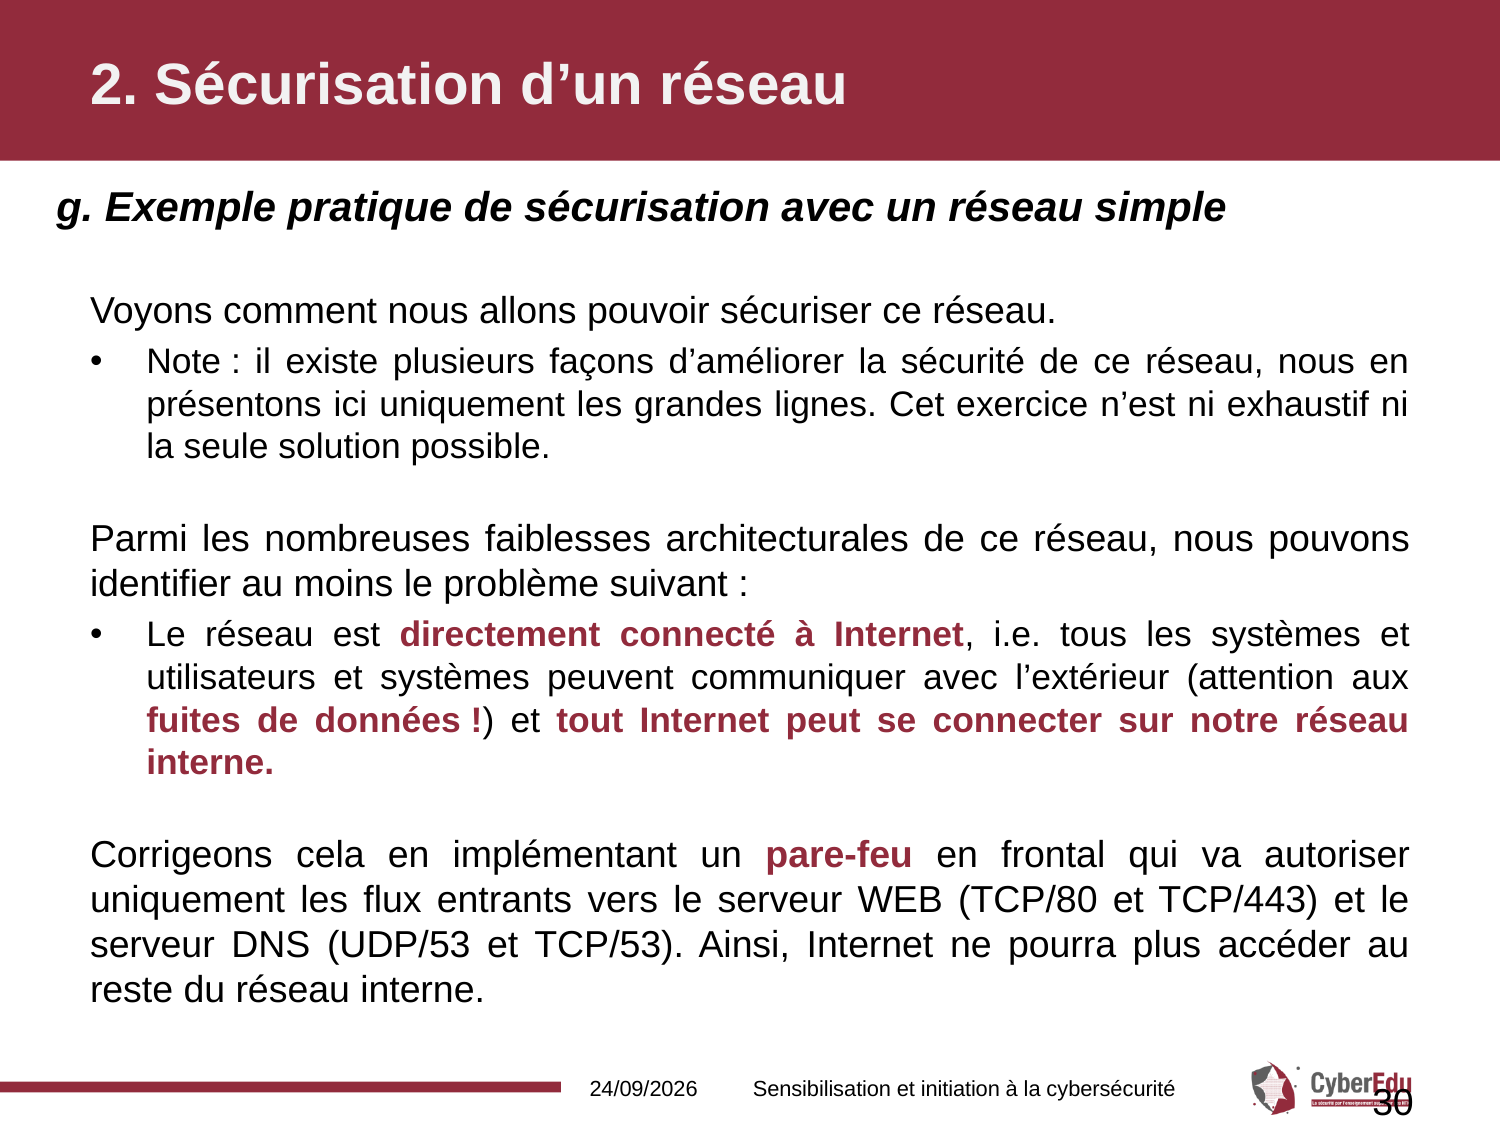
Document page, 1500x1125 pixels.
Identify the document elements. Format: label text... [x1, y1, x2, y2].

title 2. Sécurisation d’un réseau [75, 1, 1425, 161]
text_box g. Exemple pratique de sécurisation avec un réseau simple [41, 172, 1471, 268]
picture [1246, 1060, 1412, 1115]
footer Sensibilisation et initiation à la cybersécurité [738, 1057, 1236, 1118]
list Voyons comment nous allons pouvoir sécuriser ce réseau. Note : il existe plusieurs façons d’améliorer la sécurité de ce réseau, nous en présentons ici uniquement les grandes lignes. Cet exercice n’est ni exhaustif ni la seule solution possible. Parmi les nombreuses faiblesses architecturales de ce réseau, nous pouvons identifier au moins le problème suivant : Le réseau est directement connecté à Internet, i.e. tous les systèmes et utilisateurs et systèmes peuvent communiquer avec l’extérieur (attention aux fuites de données !) et tout Internet peut se connecter sur notre réseau interne. Corrigeons cela en implémentant un pare-feu en frontal qui va autoriser uniquement les flux entrants vers le serveur WEB (TCP/80 et TCP/443) et le serveur DNS (UDP/53 et TCP/53). Ainsi, Internet ne pourra plus accéder au reste du réseau interne. [75, 278, 1425, 1035]
slide_number 15/11/2020 [561, 1057, 727, 1118]
picture [1397, 1092, 1408, 1113]
